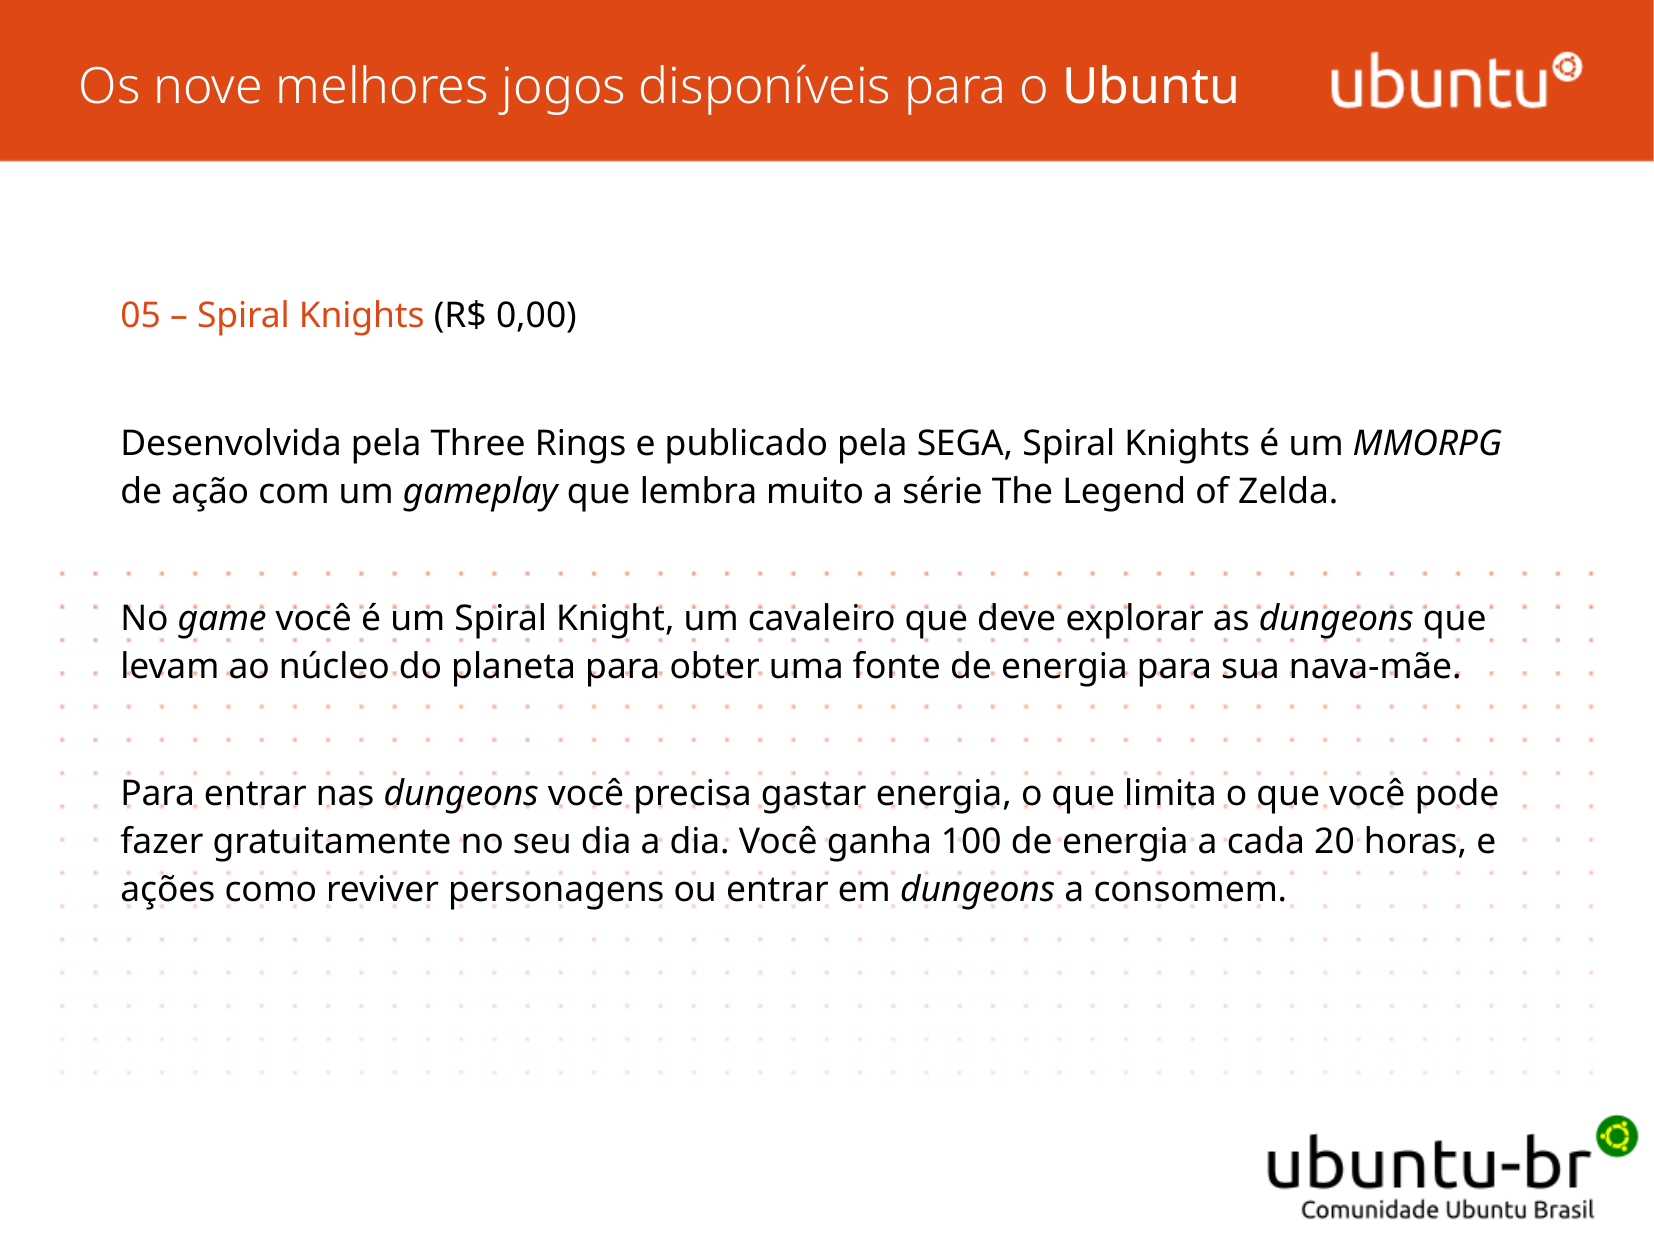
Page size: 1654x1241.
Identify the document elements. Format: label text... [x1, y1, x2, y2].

picture [0, 0, 1654, 1241]
title Os nove melhores jogos disponíveis para o Ubuntu [41, 32, 1300, 137]
list 05 – Spiral Knights (R$ 0,00) Desenvolvida pela Three Rings e publicado pela SEGA, Spiral Knights é um MMORPG de ação com um gameplay que lembra muito a série The Legend of Zelda. No game você é um Spiral Knight, um cavaleiro que deve explorar as dungeons que levam ao núcleo do planeta para obter uma fonte de energia para sua nava-mãe. Para entrar nas dungeons você precisa gastar energia, o que limita o que você pode fazer gratuitamente no seu dia a dia. Você ganha 100 de energia a cada 20 horas, e ações como reviver personagens ou entrar em dungeons a consomem. [82, 290, 1538, 1010]
